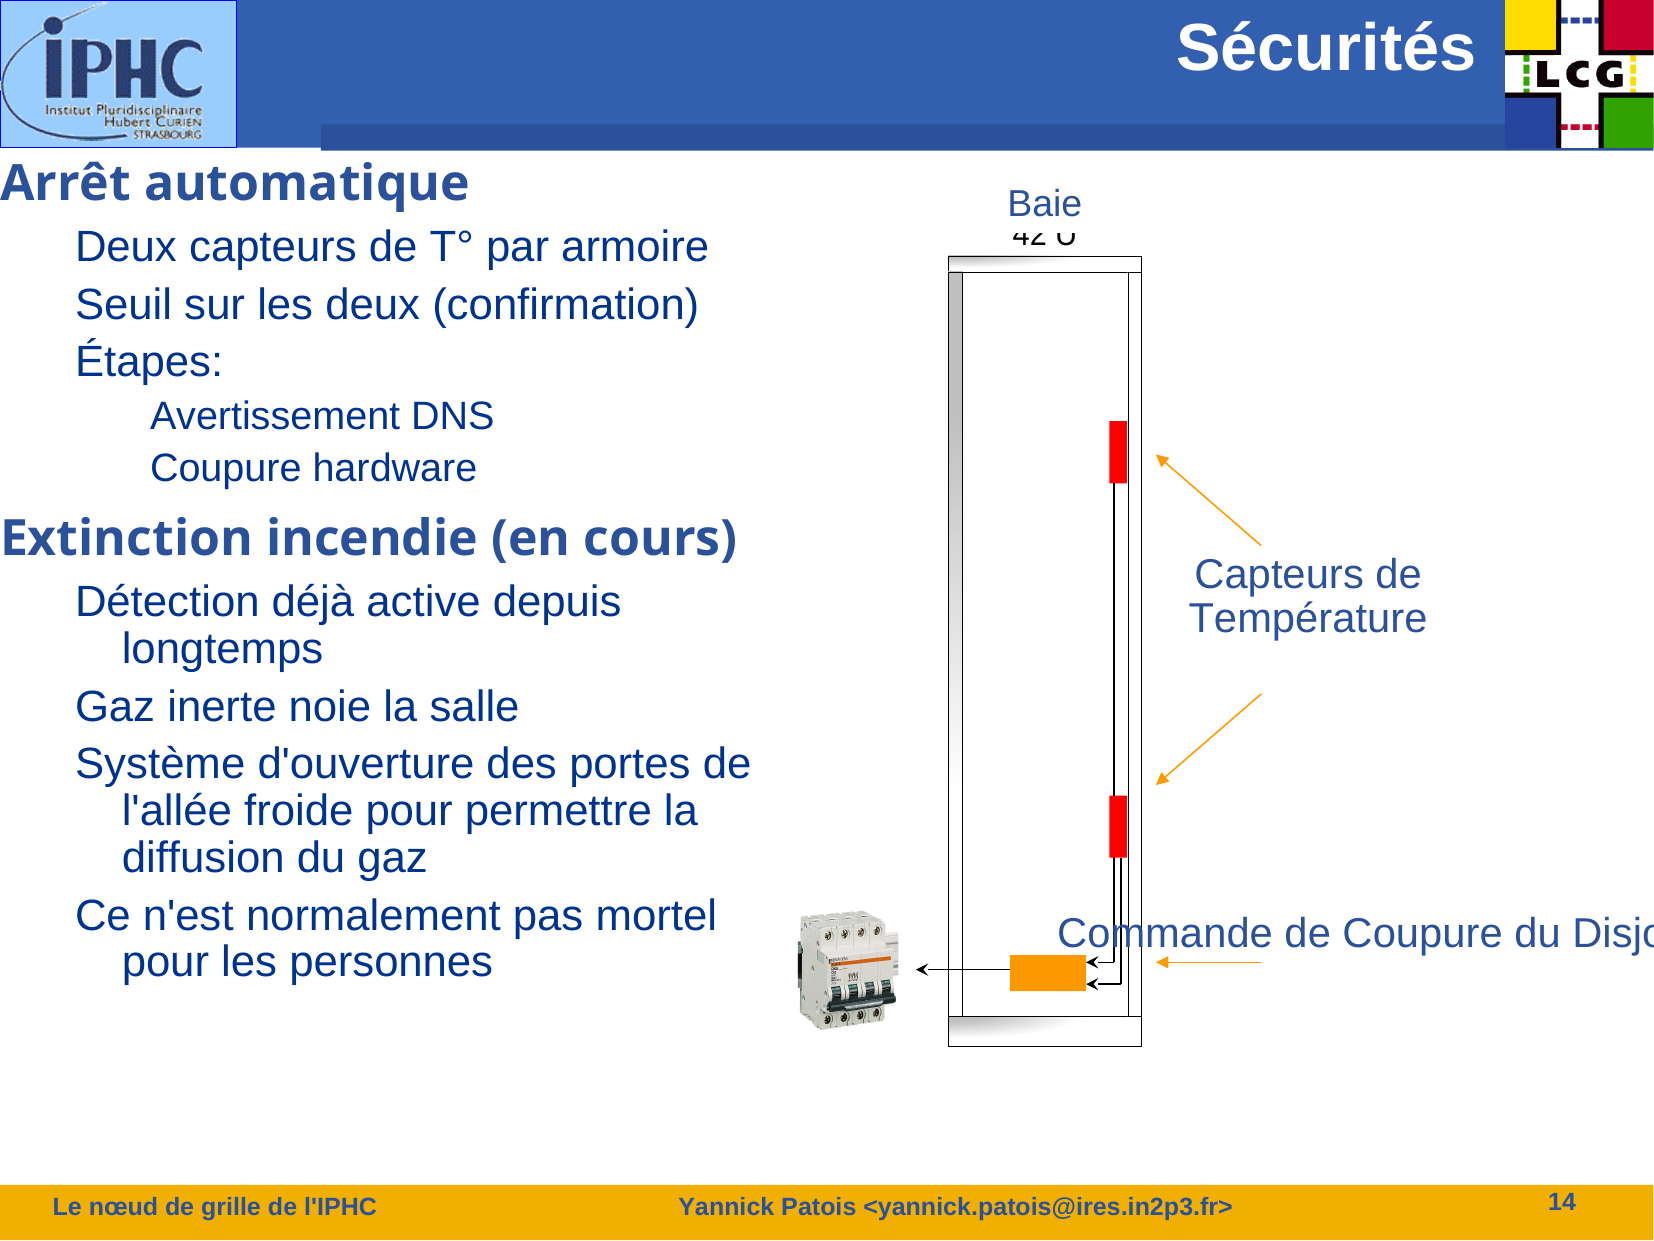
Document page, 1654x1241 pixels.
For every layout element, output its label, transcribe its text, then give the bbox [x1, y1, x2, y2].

list Arrêt automatique Deux capteurs de T° par armoire Seuil sur les deux (confirmation) Étapes: Avertissement DNS Coupure hardware Extinction incendie (en cours) Détection déjà active depuis longtemps Gaz inerte noie la salle Système d'ouverture des portes de l'allée froide pour permettre la diffusion du gaz Ce n'est normalement pas mortel pour les personnes [0, 147, 768, 1130]
picture [797, 909, 899, 1031]
text_box Capteurs de Température [1173, 544, 1443, 650]
title Sécurités [236, 0, 1477, 98]
chart [945, 965, 1145, 1050]
text_box [1109, 421, 1127, 484]
chart [945, 207, 1145, 969]
picture [0, 0, 204, 141]
text_box [1009, 955, 1087, 992]
text_box [1109, 795, 1127, 858]
chart [1115, 858, 1120, 904]
text_box Baie [992, 177, 1098, 233]
text_box Commande de Coupure du Disjoncteur [1042, 904, 1654, 965]
